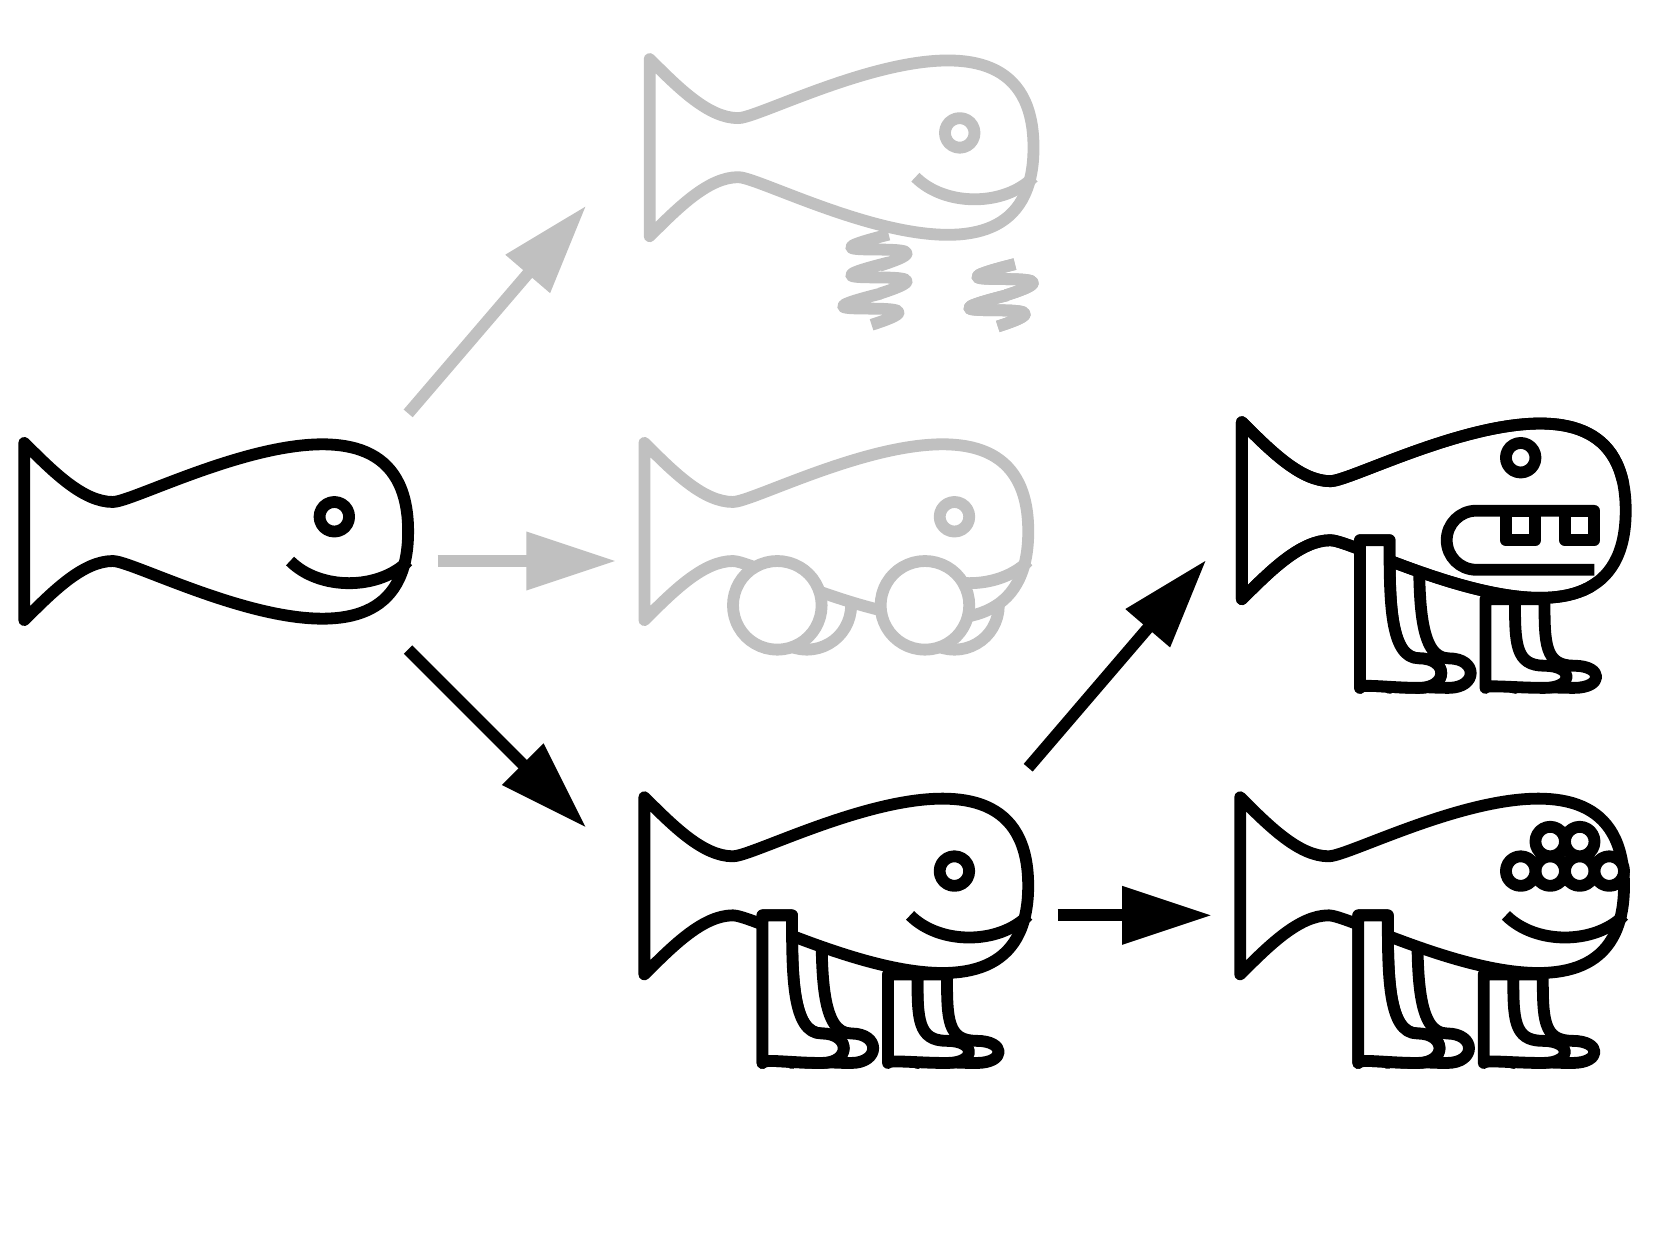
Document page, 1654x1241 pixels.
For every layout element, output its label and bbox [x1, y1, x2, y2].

text_box [319, 501, 350, 532]
text_box [1485, 599, 1597, 688]
text_box [1240, 797, 1625, 1063]
text_box [1594, 481, 1654, 600]
text_box [644, 797, 1029, 1063]
text_box [649, 59, 1034, 237]
text_box [644, 442, 1029, 650]
text_box [1248, 430, 1619, 688]
